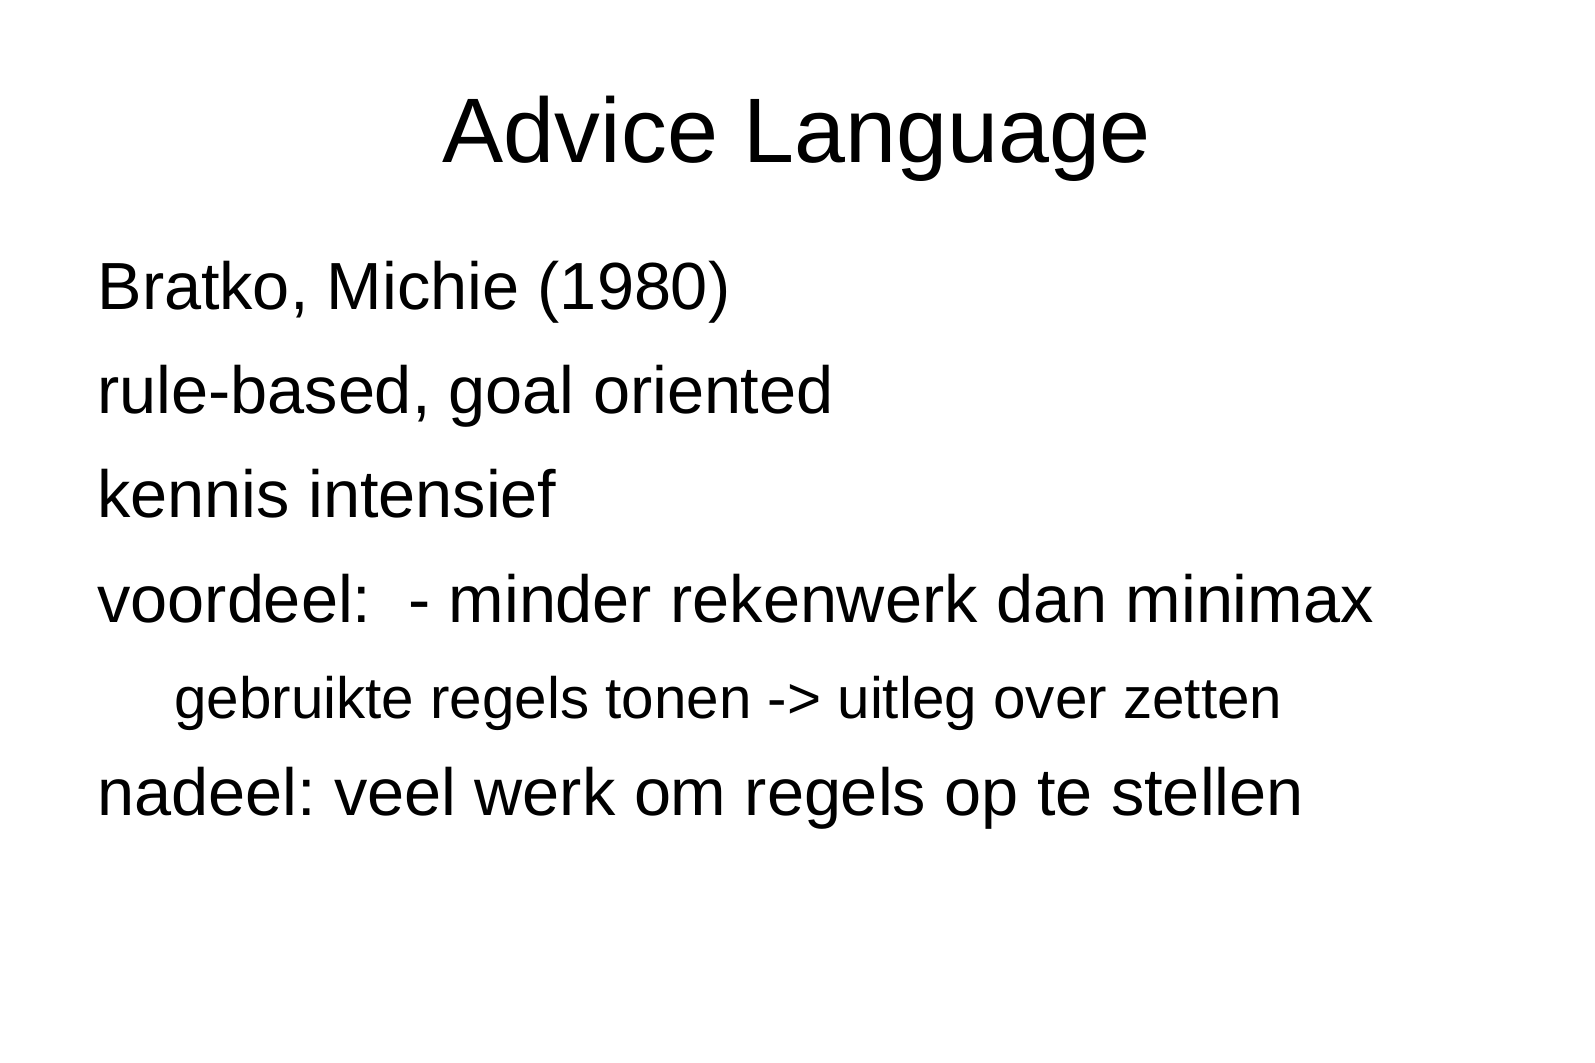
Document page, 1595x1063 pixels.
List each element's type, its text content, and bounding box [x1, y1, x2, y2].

list Bratko, Michie (1980) rule-based, goal oriented kennis intensief voordeel: - minder rekenwerk dan minimax gebruikte regels tonen -> uitleg over zetten nadeel: veel werk om regels op te stellen [79, 248, 1515, 936]
title Advice Language [79, 49, 1515, 213]
